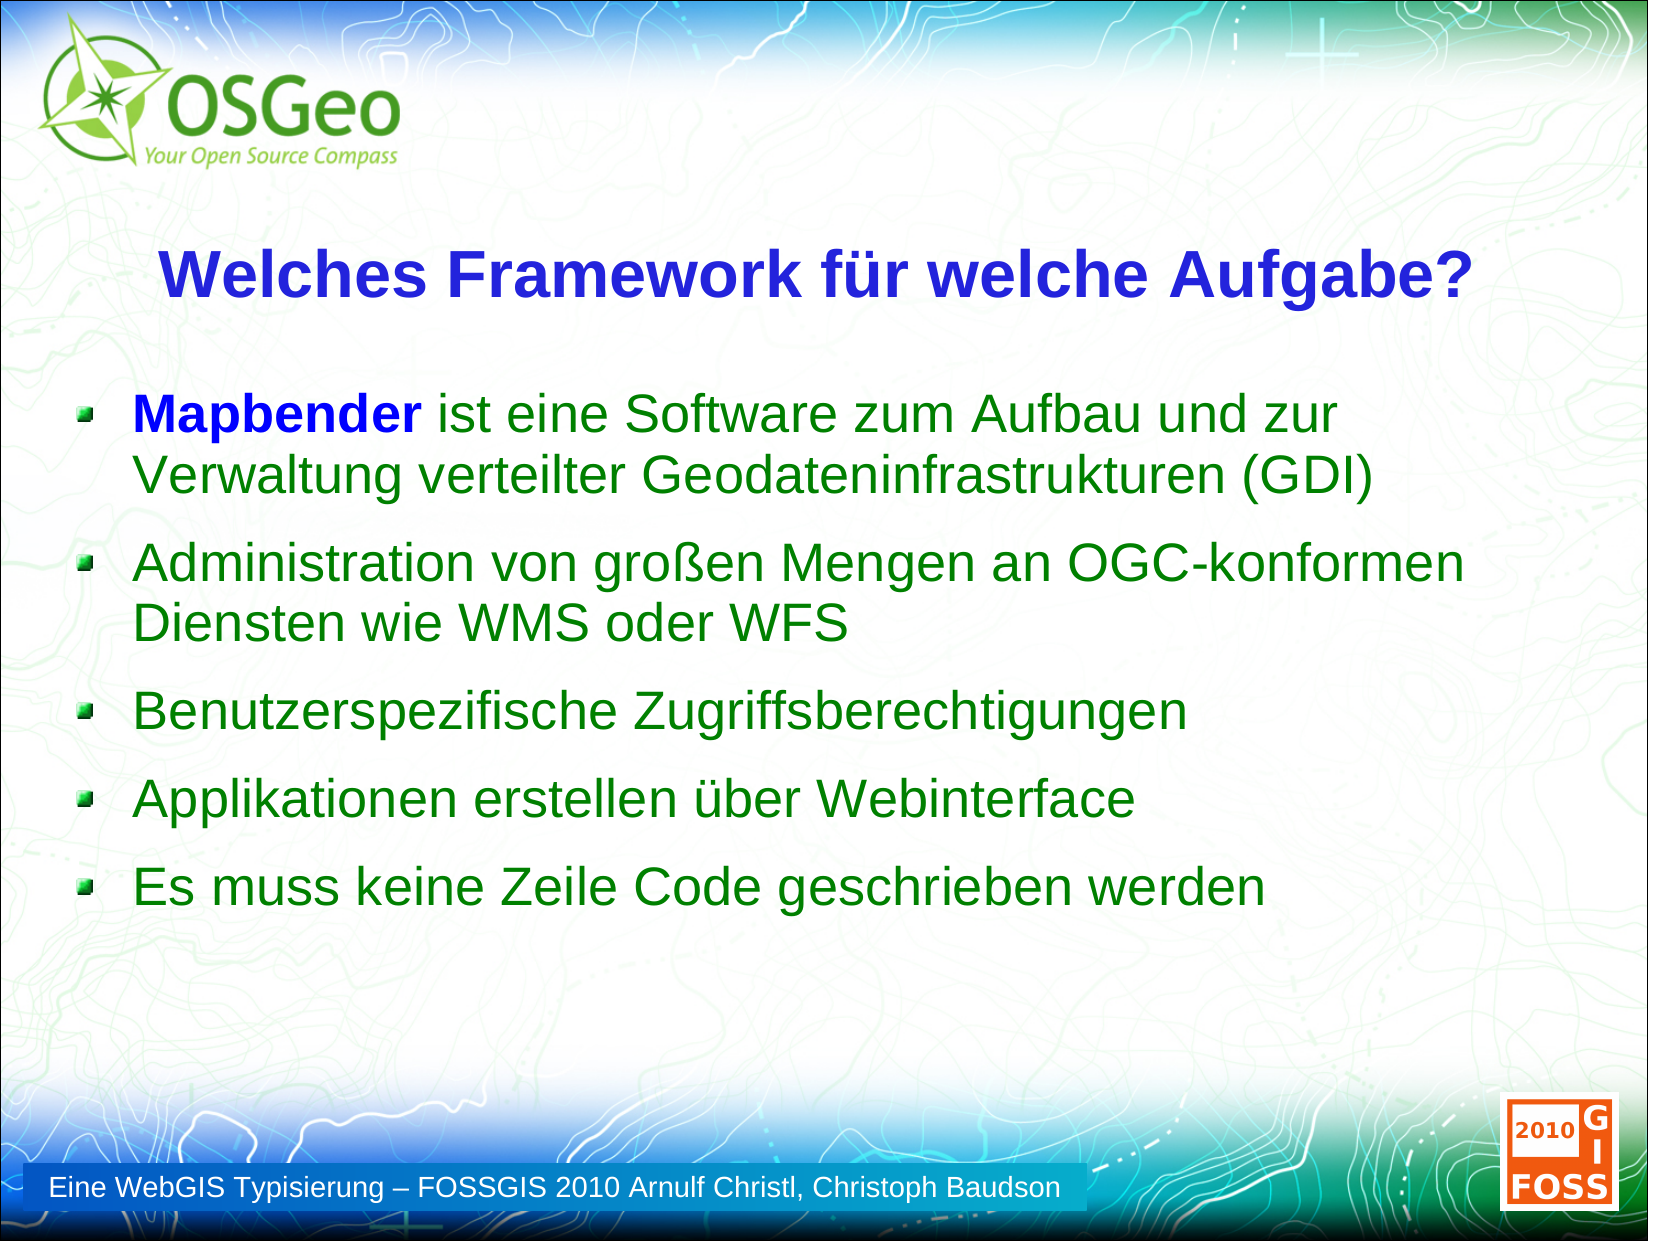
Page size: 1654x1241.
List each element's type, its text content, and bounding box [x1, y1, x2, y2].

title Welches Framework für welche Aufgabe? [82, 208, 1571, 342]
picture [1, 1, 1647, 1240]
list Mapbender ist eine Software zum Aufbau und zur Verwaltung verteilter Geodateninfrastrukturen (GDI) Administration von großen Mengen an OGC-konformen Diensten wie WMS oder WFS Benutzerspezifische Zugriffsberechtigungen Applikationen erstellen über Webinterface Es muss keine Zeile Code geschrieben werden [76, 383, 1565, 1203]
